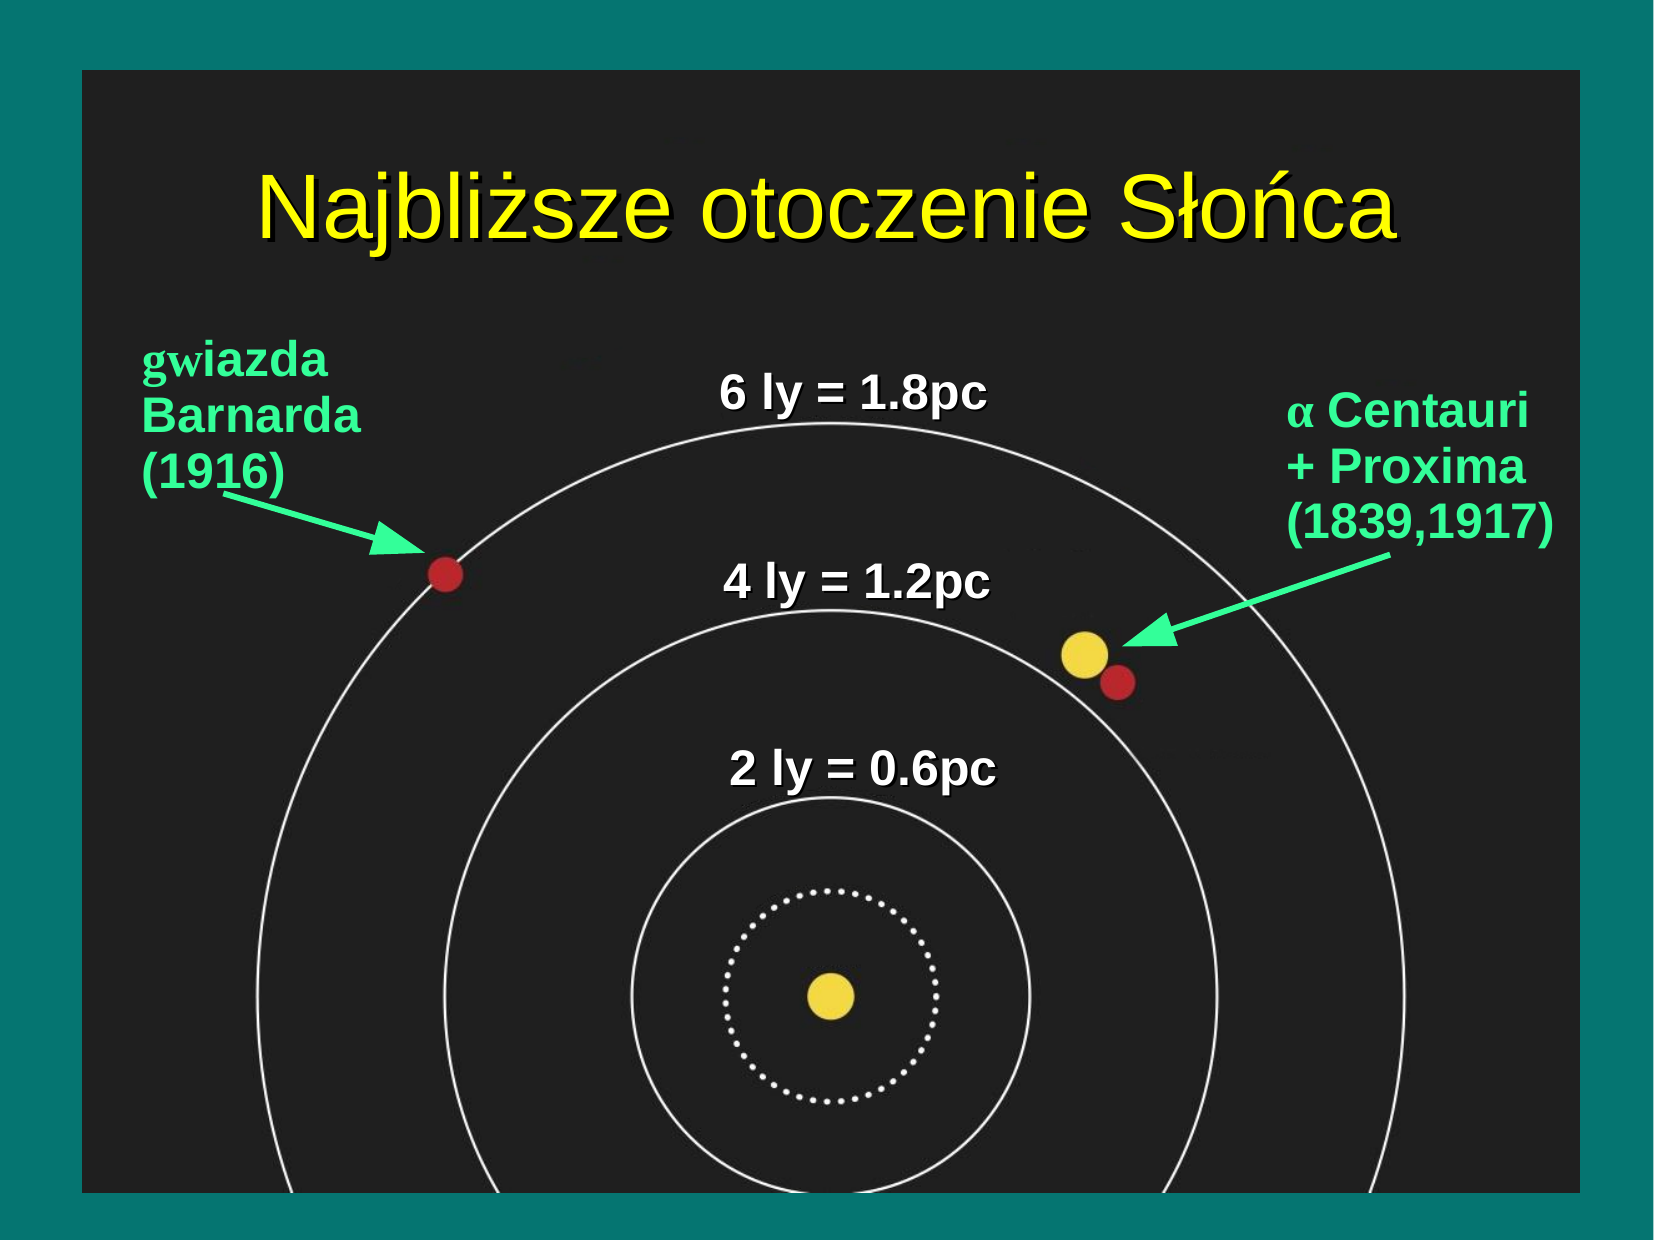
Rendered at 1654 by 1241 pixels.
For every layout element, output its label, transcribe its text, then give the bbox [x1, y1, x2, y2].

text_box gwiazda Barnarda (1916) [127, 324, 377, 507]
text_box 4 ly = 1.2pc [708, 545, 1007, 617]
text_box α Centauri + Proxima (1839,1917) [1271, 374, 1571, 557]
text_box 2 ly = 0.6pc [714, 732, 1013, 804]
picture [82, 70, 1580, 1193]
text_box 6 ly = 1.8pc [704, 356, 1003, 428]
title Najbliższe otoczenie Słońca [121, 102, 1534, 310]
